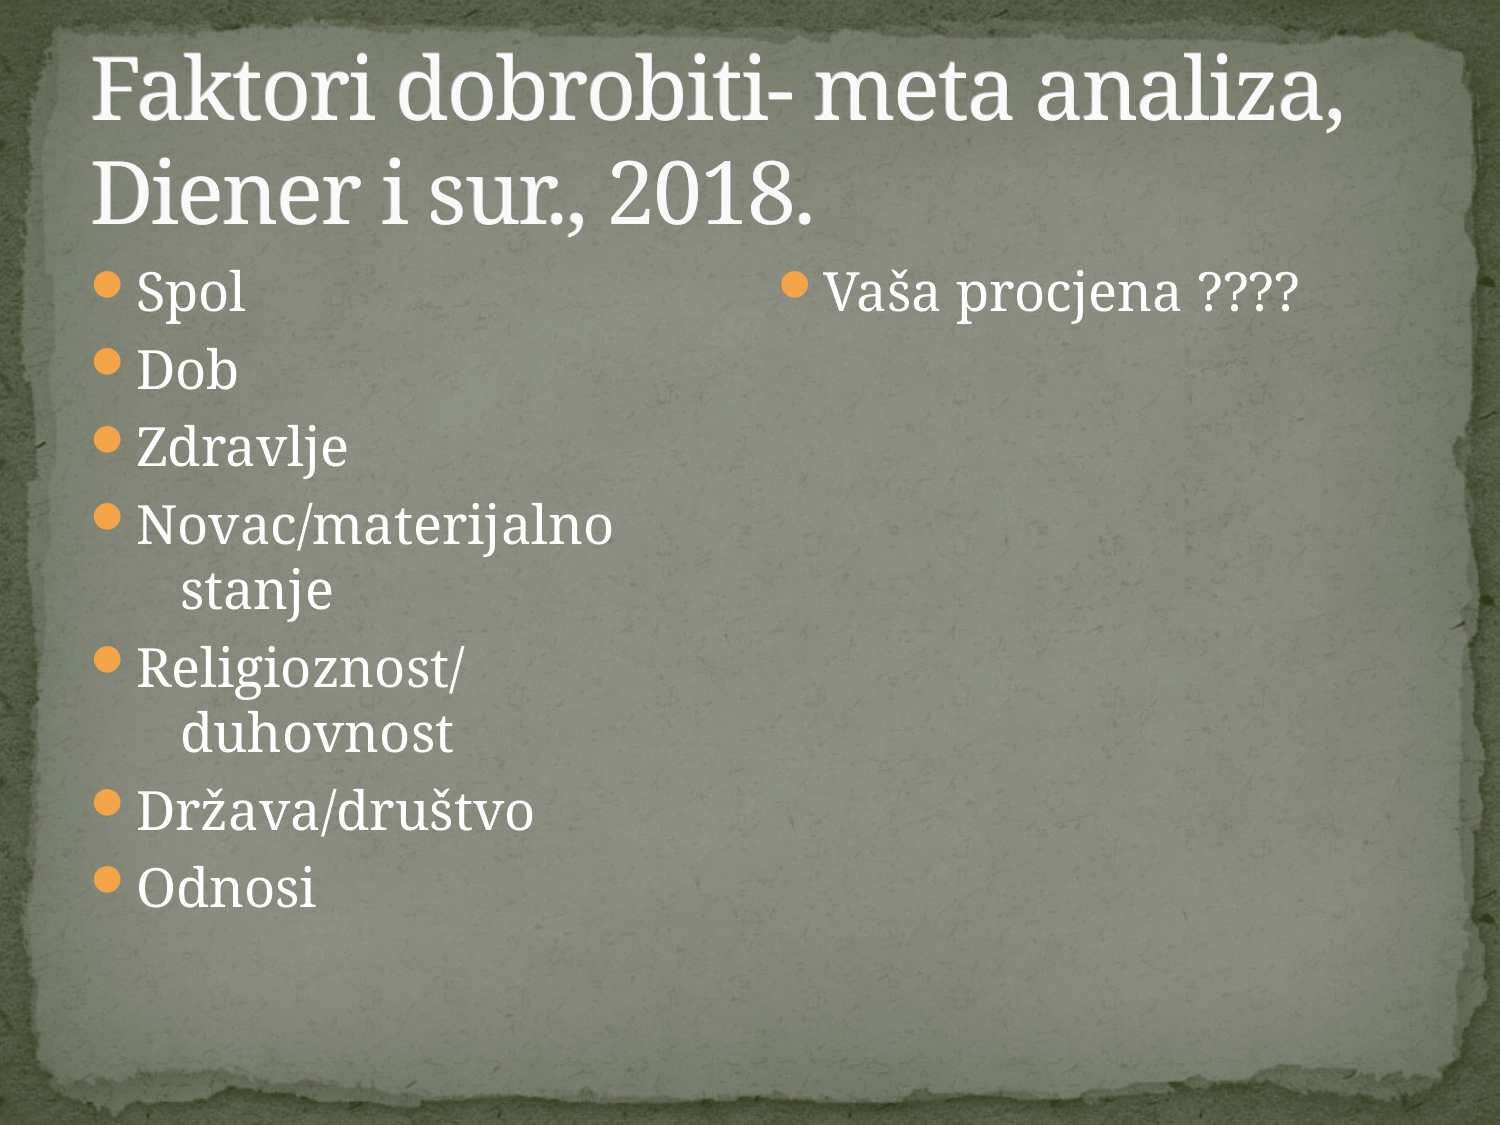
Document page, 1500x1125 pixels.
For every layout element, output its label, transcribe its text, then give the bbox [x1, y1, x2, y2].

list Vaša procjena ???? [762, 249, 1429, 1000]
title Faktori dobrobiti- meta analiza, Diener i sur., 2018. [75, 24, 1426, 225]
list Spol Dob Zdravlje Novac/materijalno stanje Religioznost/duhovnost Država/društvo Odnosi [75, 249, 742, 1000]
